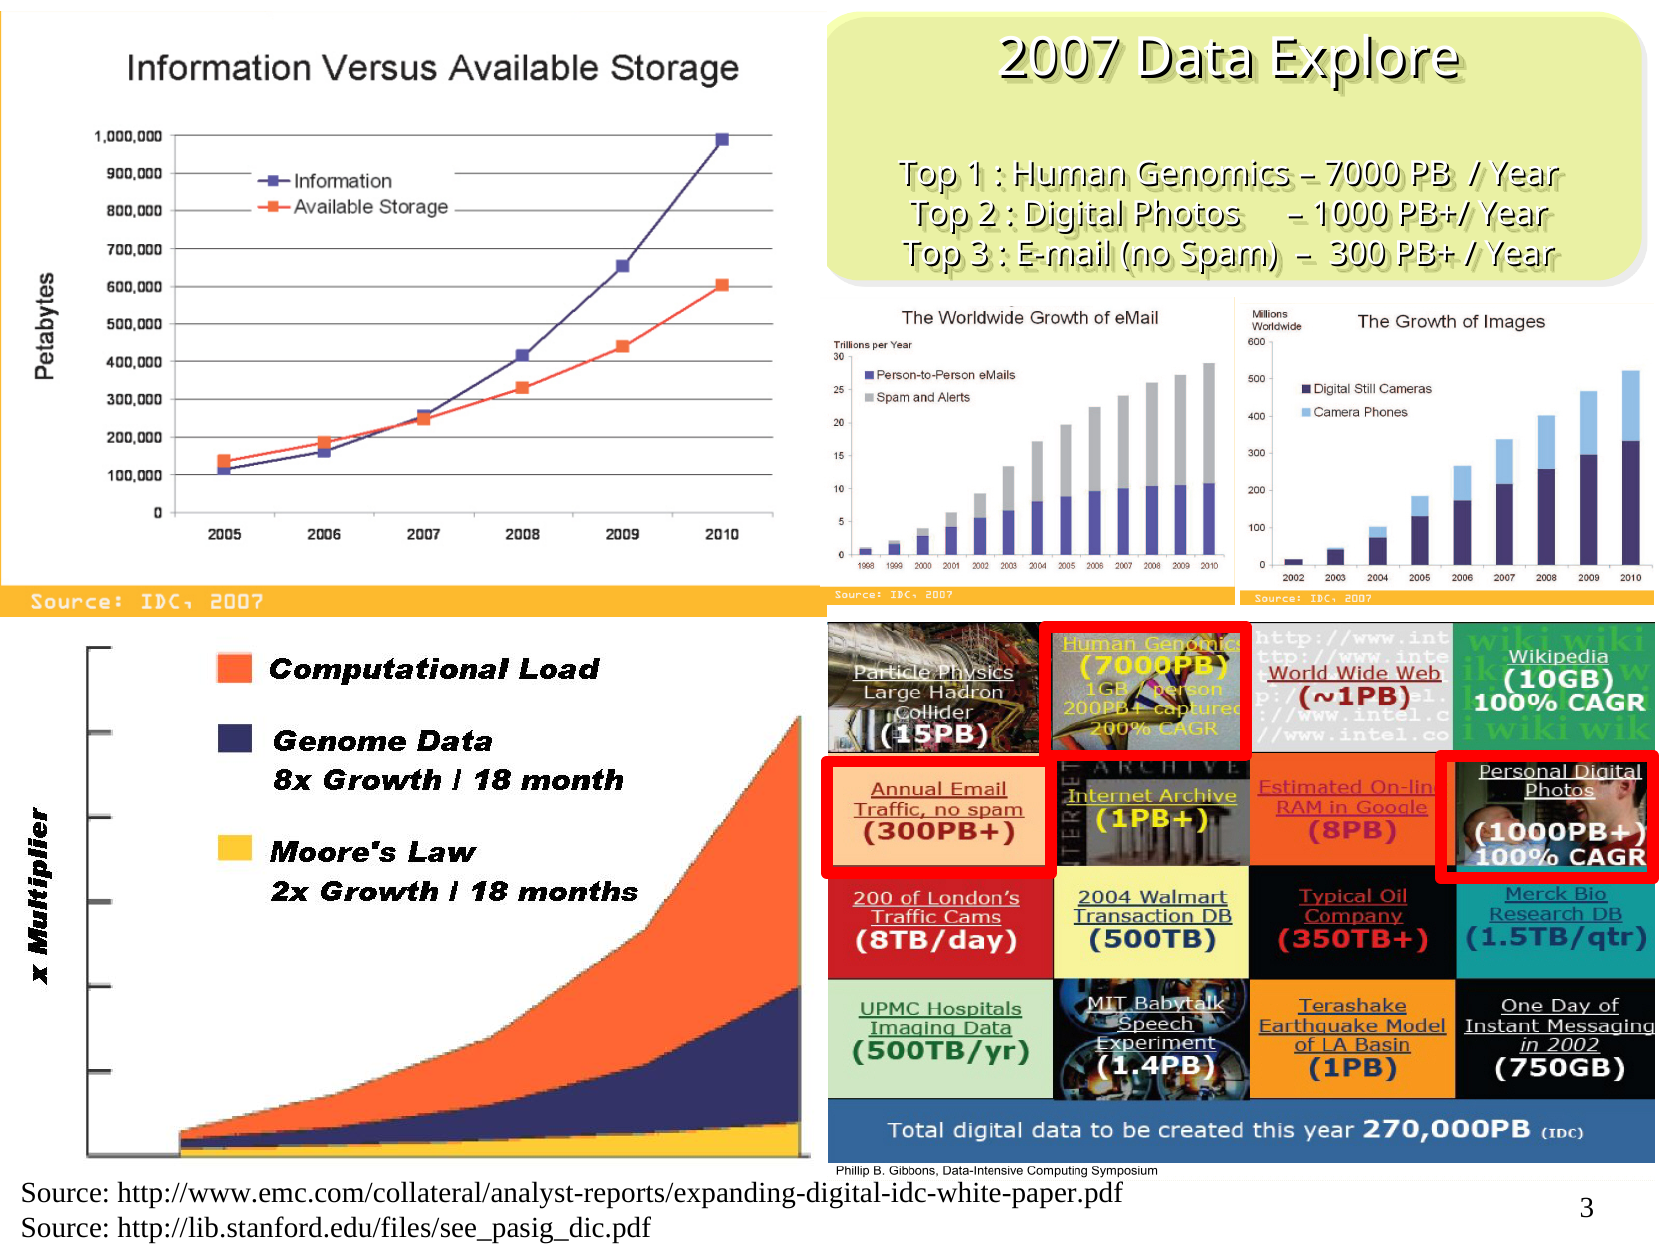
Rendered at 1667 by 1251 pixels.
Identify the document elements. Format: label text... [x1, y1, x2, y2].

picture [1240, 303, 1654, 605]
picture [1051, 633, 1240, 750]
text_box Source: http://www.emc.com/collateral/analyst-reports/expanding-digital-idc-white-paper.pdf Source: http://lib.stanford.edu/files/see_pasig_dic.pdf [5, 1165, 1276, 1251]
picture [1447, 762, 1647, 872]
picture [833, 767, 1045, 867]
picture [0, 621, 1655, 1181]
picture [0, 11, 1235, 617]
text_box 2007 Data Explore Top 1 : Human Genomics – 7000 PB / Year Top 2 : Digital Photos – 1000 PB+/ Year Top 3 : E-mail (no Spam) – 300 PB+ / Year [827, 11, 1642, 281]
